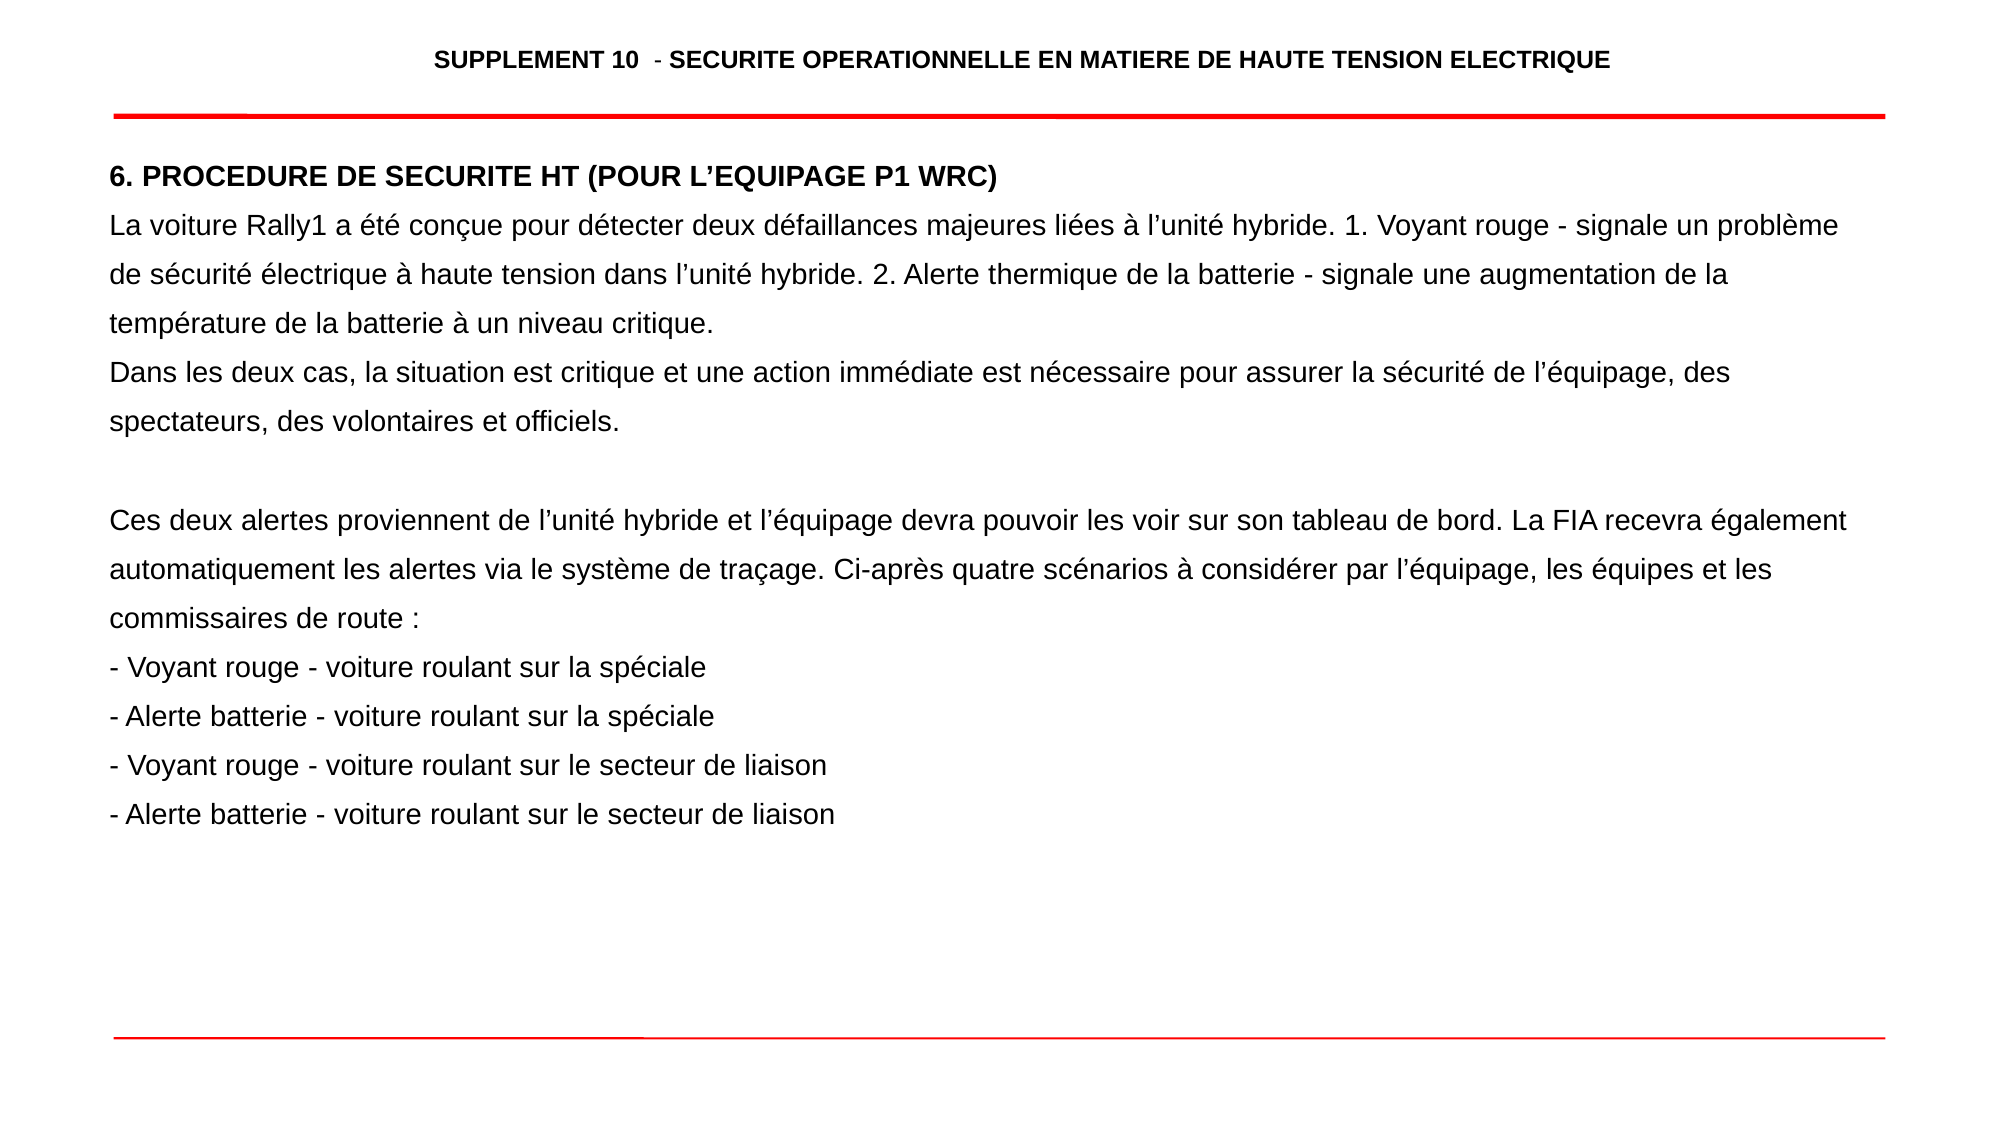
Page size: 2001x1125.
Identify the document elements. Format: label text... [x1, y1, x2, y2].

text_box 6. PROCEDURE DE SECURITE HT (POUR L’EQUIPAGE P1 WRC) La voiture Rally1 a été conçue pour détecter deux défaillances majeures liées à l’unité hybride. 1. Voyant rouge - signale un problème de sécurité électrique à haute tension dans l’unité hybride. 2. Alerte thermique de la batterie - signale une augmentation de la température de la batterie à un niveau critique. Dans les deux cas, la situation est critique et une action immédiate est nécessaire pour assurer la sécurité de l’équipage, des spectateurs, des volontaires et officiels. Ces deux alertes proviennent de l’unité hybride et l’équipage devra pouvoir les voir sur son tableau de bord. La FIA recevra également automatiquement les alertes via le système de traçage. Ci-après quatre scénarios à considérer par l’équipage, les équipes et les commissaires de route : - Voyant rouge - voiture roulant sur la spéciale - Alerte batterie - voiture roulant sur la spéciale - Voyant rouge - voiture roulant sur le secteur de liaison - Alerte batterie - voiture roulant sur le secteur de liaison [94, 135, 1867, 839]
text_box SUPPLEMENT 10 - SECURITE OPERATIONNELLE EN MATIERE DE HAUTE TENSION ELECTRIQUE [173, 38, 1895, 82]
